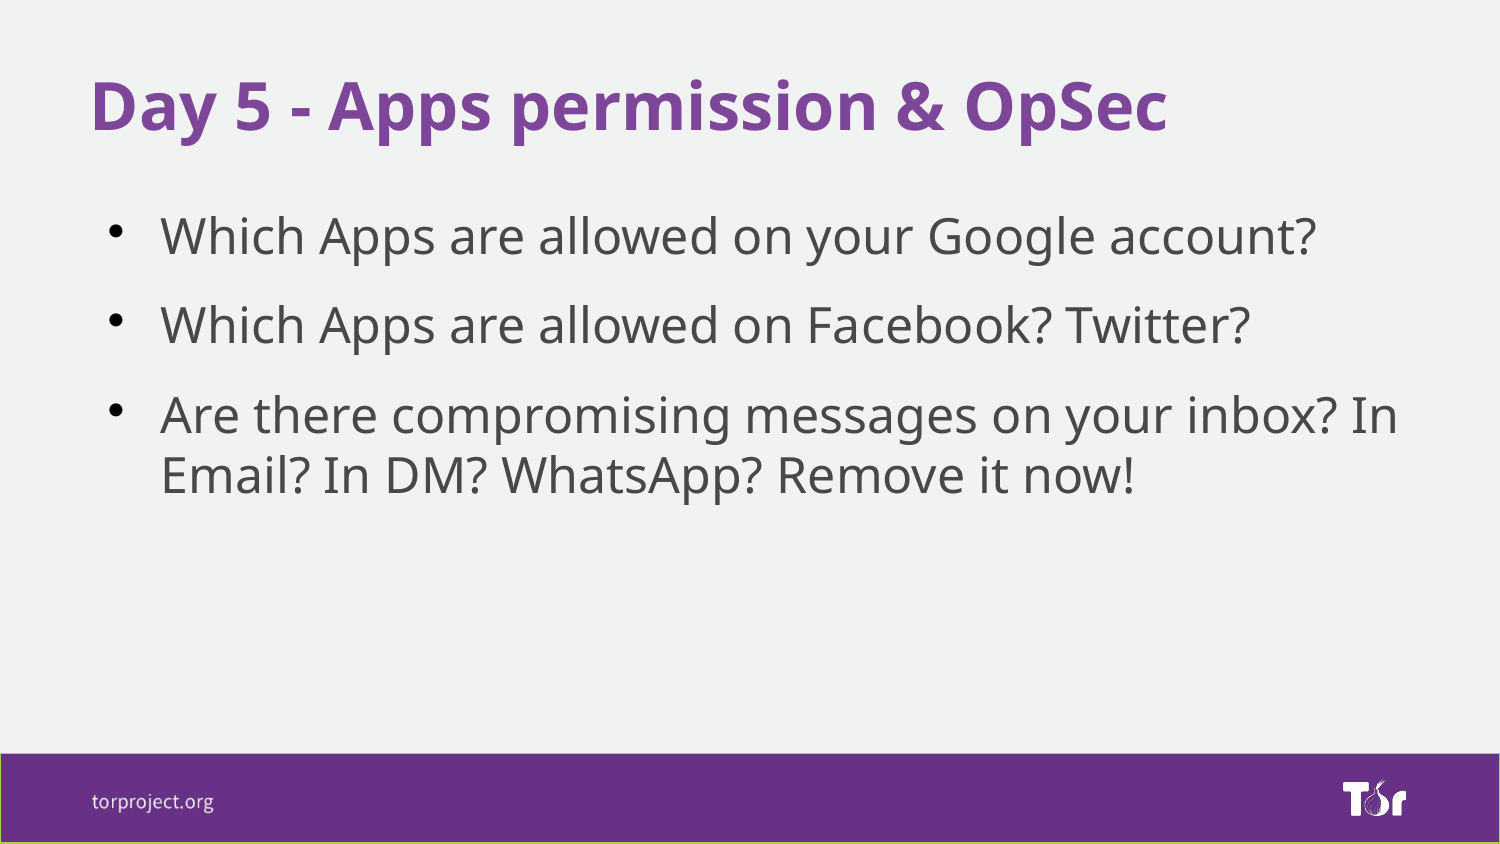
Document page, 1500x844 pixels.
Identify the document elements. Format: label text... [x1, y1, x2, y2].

text_box Which Apps are allowed on your Google account? Which Apps are allowed on Facebook? Twitter? Are there compromising messages on your inbox? In Email? In DM? WhatsApp? Remove it now! [74, 196, 1425, 754]
text_box Day 5 - Apps permission & OpSec [74, 33, 1425, 174]
picture [1343, 778, 1406, 816]
picture [75, 780, 604, 821]
